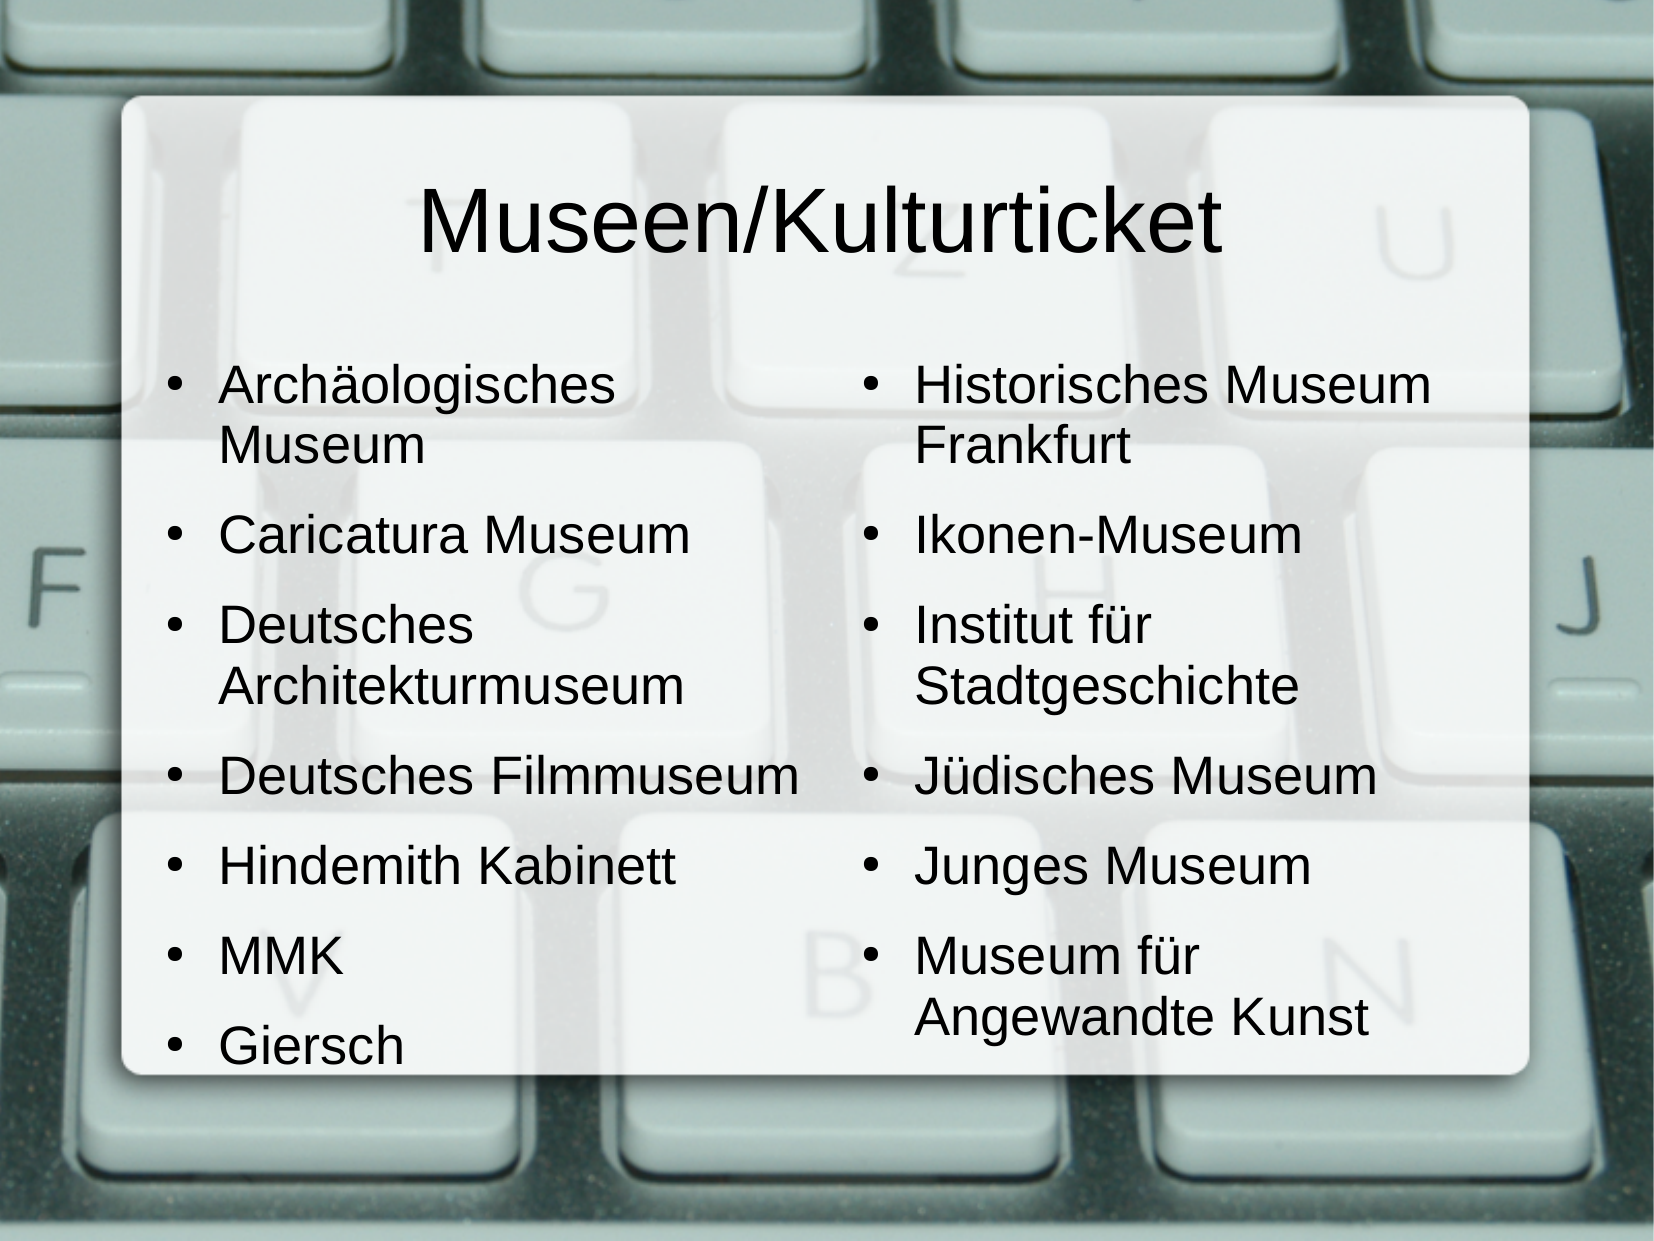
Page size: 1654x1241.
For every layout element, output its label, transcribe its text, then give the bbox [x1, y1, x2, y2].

title Museen/Kulturticket [135, 117, 1506, 325]
list Archäologisches Museum Caricatura Museum Deutsches Architekturmuseum Deutsches Filmmuseum Hindemith Kabinett MMK Giersch [147, 354, 811, 1077]
list Historisches Museum Frankfurt Ikonen-Museum Institut für Stadtgeschichte Jüdisches Museum Junges Museum Museum für Angewandte Kunst [843, 354, 1507, 1063]
picture [0, 0, 1654, 1241]
